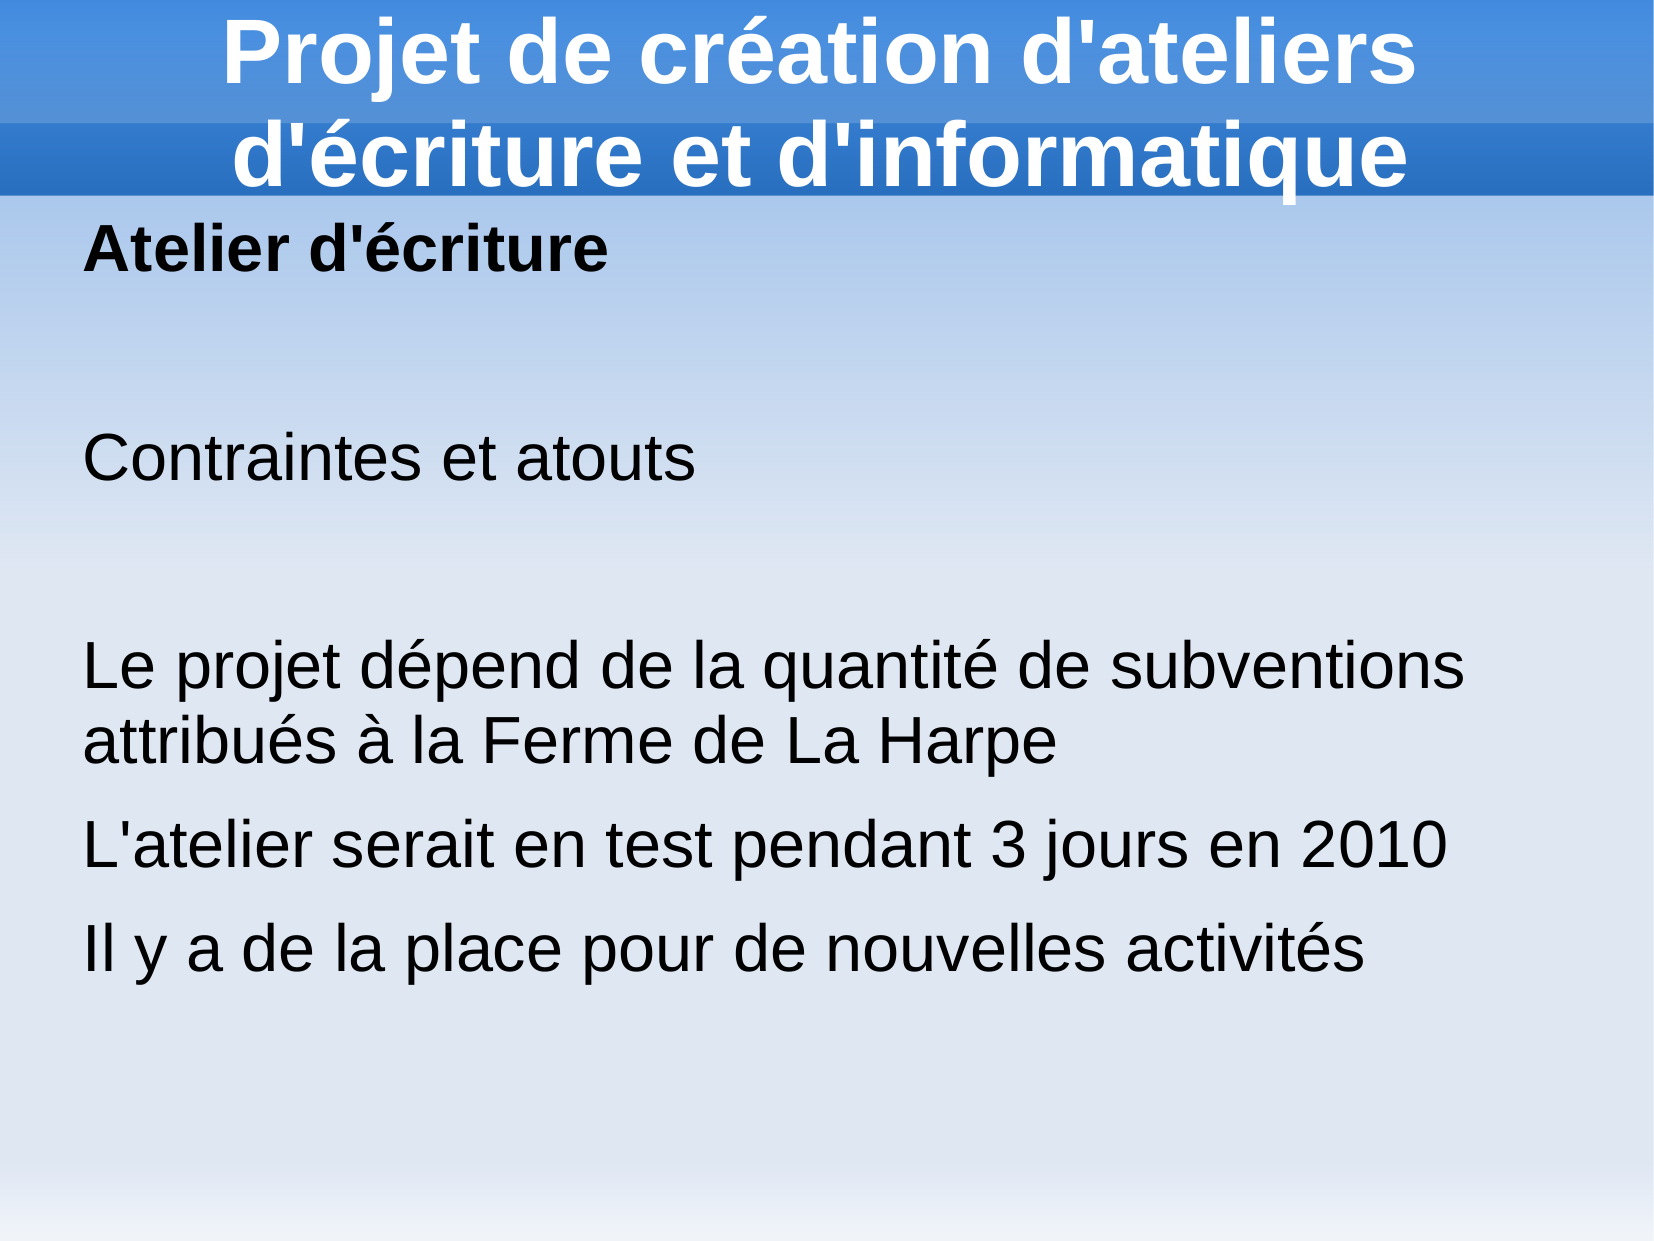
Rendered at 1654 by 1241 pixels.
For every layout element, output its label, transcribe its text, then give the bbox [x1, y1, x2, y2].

picture [0, 0, 1654, 1241]
list Atelier d'écriture Contraintes et atouts Le projet dépend de la quantité de subventions attribués à la Ferme de La Harpe L'atelier serait en test pendant 3 jours en 2010 Il y a de la place pour de nouvelles activités [82, 210, 1571, 1030]
title Projet de création d'ateliers d'écriture et d'informatique [76, 0, 1565, 208]
